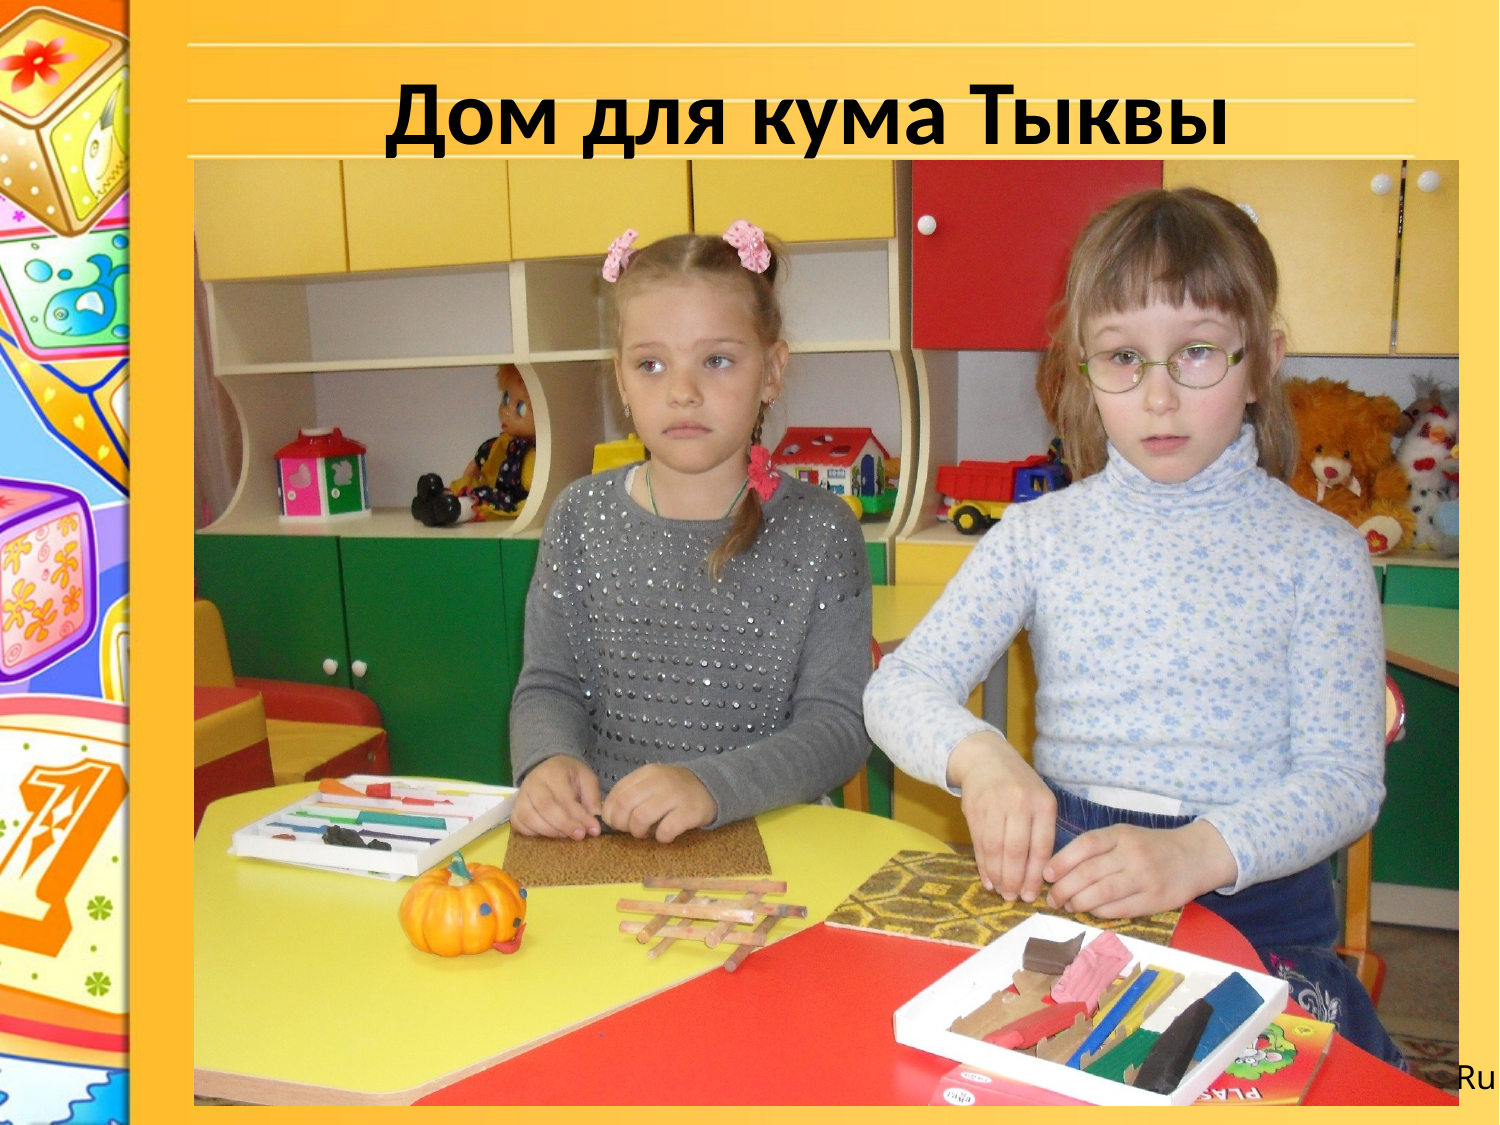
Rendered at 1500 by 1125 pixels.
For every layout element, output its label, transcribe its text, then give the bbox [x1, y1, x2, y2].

title Дом для кума Тыквы [159, 45, 1459, 114]
picture [0, 0, 1499, 1125]
picture [105, 1118, 122, 1125]
